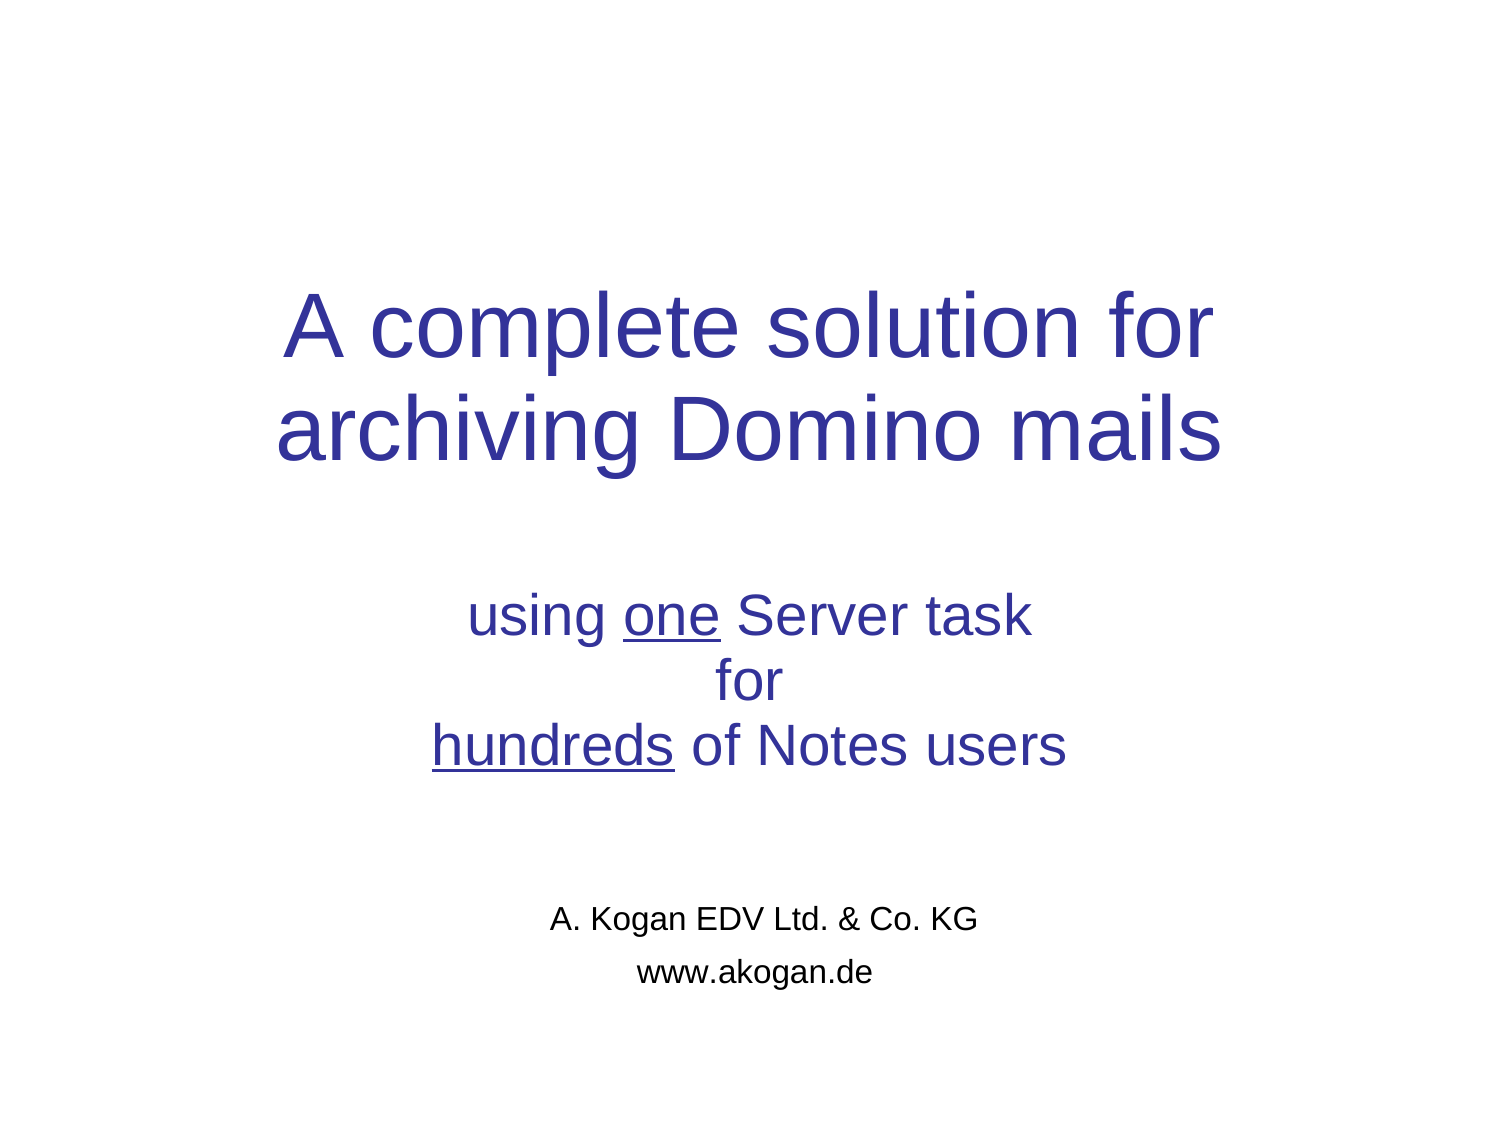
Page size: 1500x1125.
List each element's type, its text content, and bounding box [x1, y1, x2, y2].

title A complete solution for archiving Domino mails using one Server task for hundreds of Notes users [112, 196, 1388, 857]
subtitle A. Kogan EDV Ltd. & Co. KG www.akogan.de [230, 862, 1281, 1103]
